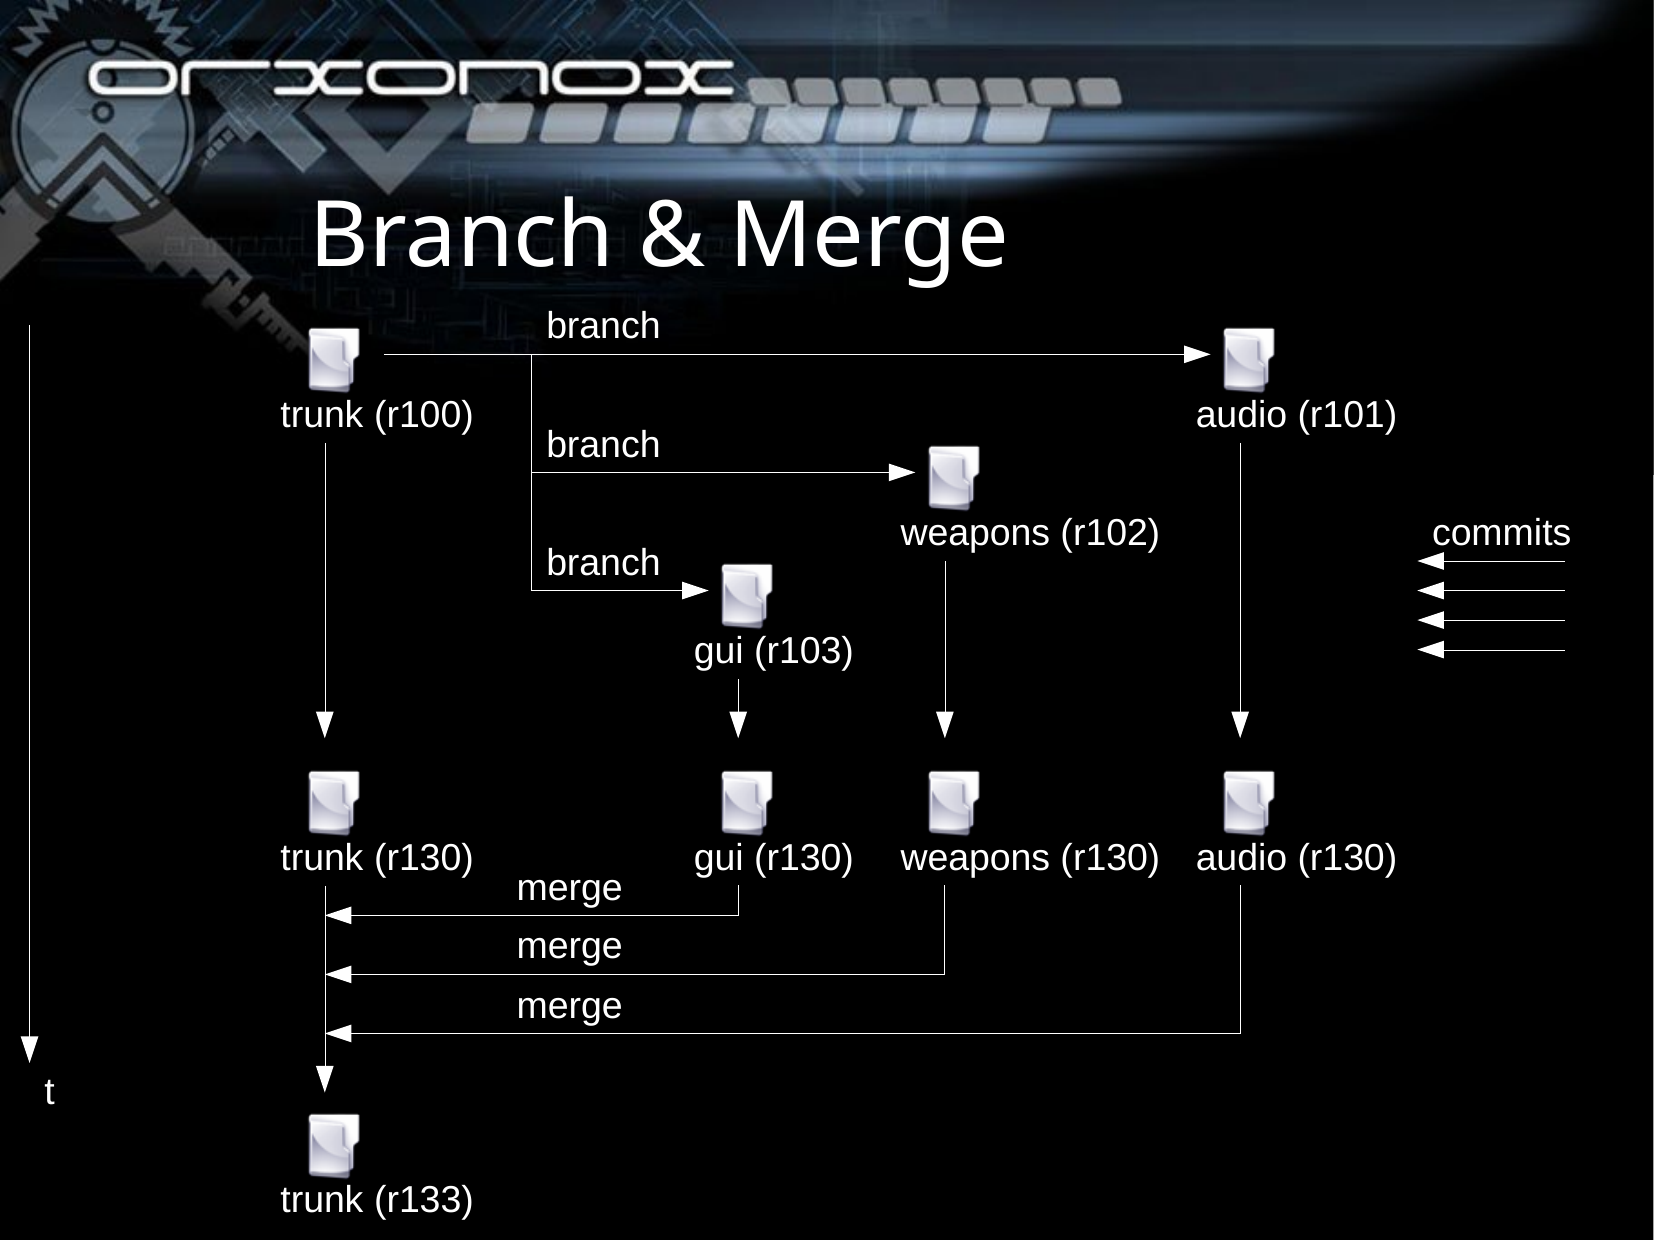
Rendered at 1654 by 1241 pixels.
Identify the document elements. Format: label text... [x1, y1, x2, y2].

text_box t [29, 1062, 355, 1120]
text_box audio (r101) [1181, 386, 1418, 443]
text_box merge [501, 976, 739, 1034]
text_box gui (r103) [679, 622, 916, 680]
picture [295, 767, 371, 829]
text_box weapons (r130) [885, 829, 1181, 886]
picture [915, 767, 991, 843]
text_box merge [501, 858, 739, 916]
picture [708, 767, 784, 843]
picture [1210, 767, 1286, 829]
text_box branch [531, 533, 768, 591]
text_box gui (r130) [679, 829, 885, 886]
text_box Branch & Merge [295, 161, 1506, 337]
text_box merge [501, 917, 739, 975]
text_box branch [531, 415, 768, 473]
text_box branch [531, 297, 768, 355]
text_box audio (r130) [1181, 829, 1418, 886]
picture [708, 560, 784, 636]
text_box trunk (r130) [265, 829, 502, 886]
text_box commits [1417, 504, 1654, 562]
picture [295, 1110, 371, 1171]
picture [0, 0, 1654, 518]
text_box trunk (r133) [265, 1171, 502, 1229]
text_box trunk (r100) [265, 386, 502, 443]
text_box weapons (r102) [885, 504, 1241, 562]
